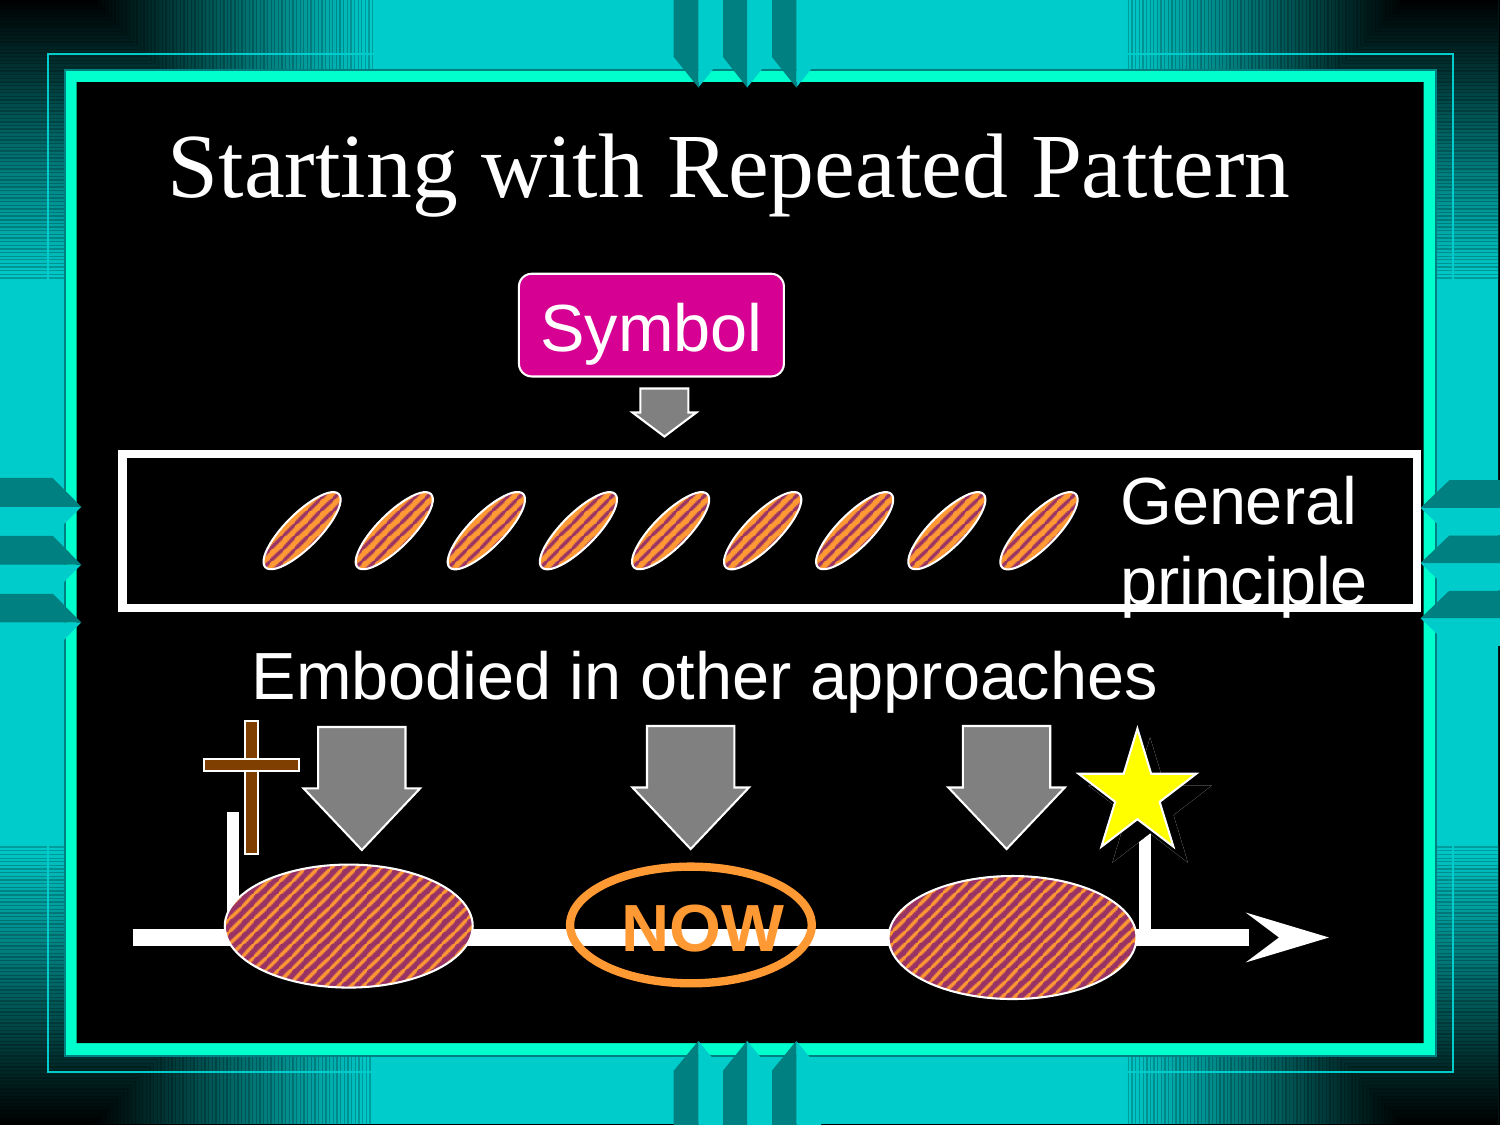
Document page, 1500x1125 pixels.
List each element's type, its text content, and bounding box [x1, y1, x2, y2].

text_box [632, 492, 710, 570]
title Starting with Repeated Pattern [39, 37, 1422, 225]
text_box [303, 727, 421, 850]
text_box [539, 492, 617, 570]
text_box NOW [570, 866, 812, 984]
text_box [632, 388, 697, 437]
text_box [888, 876, 1137, 1000]
text_box Symbol [518, 273, 784, 377]
text_box [447, 492, 525, 570]
text_box [816, 492, 894, 570]
text_box [1078, 728, 1197, 847]
text_box Embodied in other approaches [236, 624, 1329, 721]
text_box General principle [1105, 449, 1461, 626]
text_box [1000, 492, 1078, 570]
text_box [355, 492, 433, 570]
text_box [724, 492, 802, 570]
text_box [263, 492, 341, 570]
text_box [224, 864, 473, 988]
text_box [908, 492, 986, 570]
text_box [632, 726, 749, 850]
text_box [204, 721, 300, 854]
text_box [948, 726, 1065, 850]
